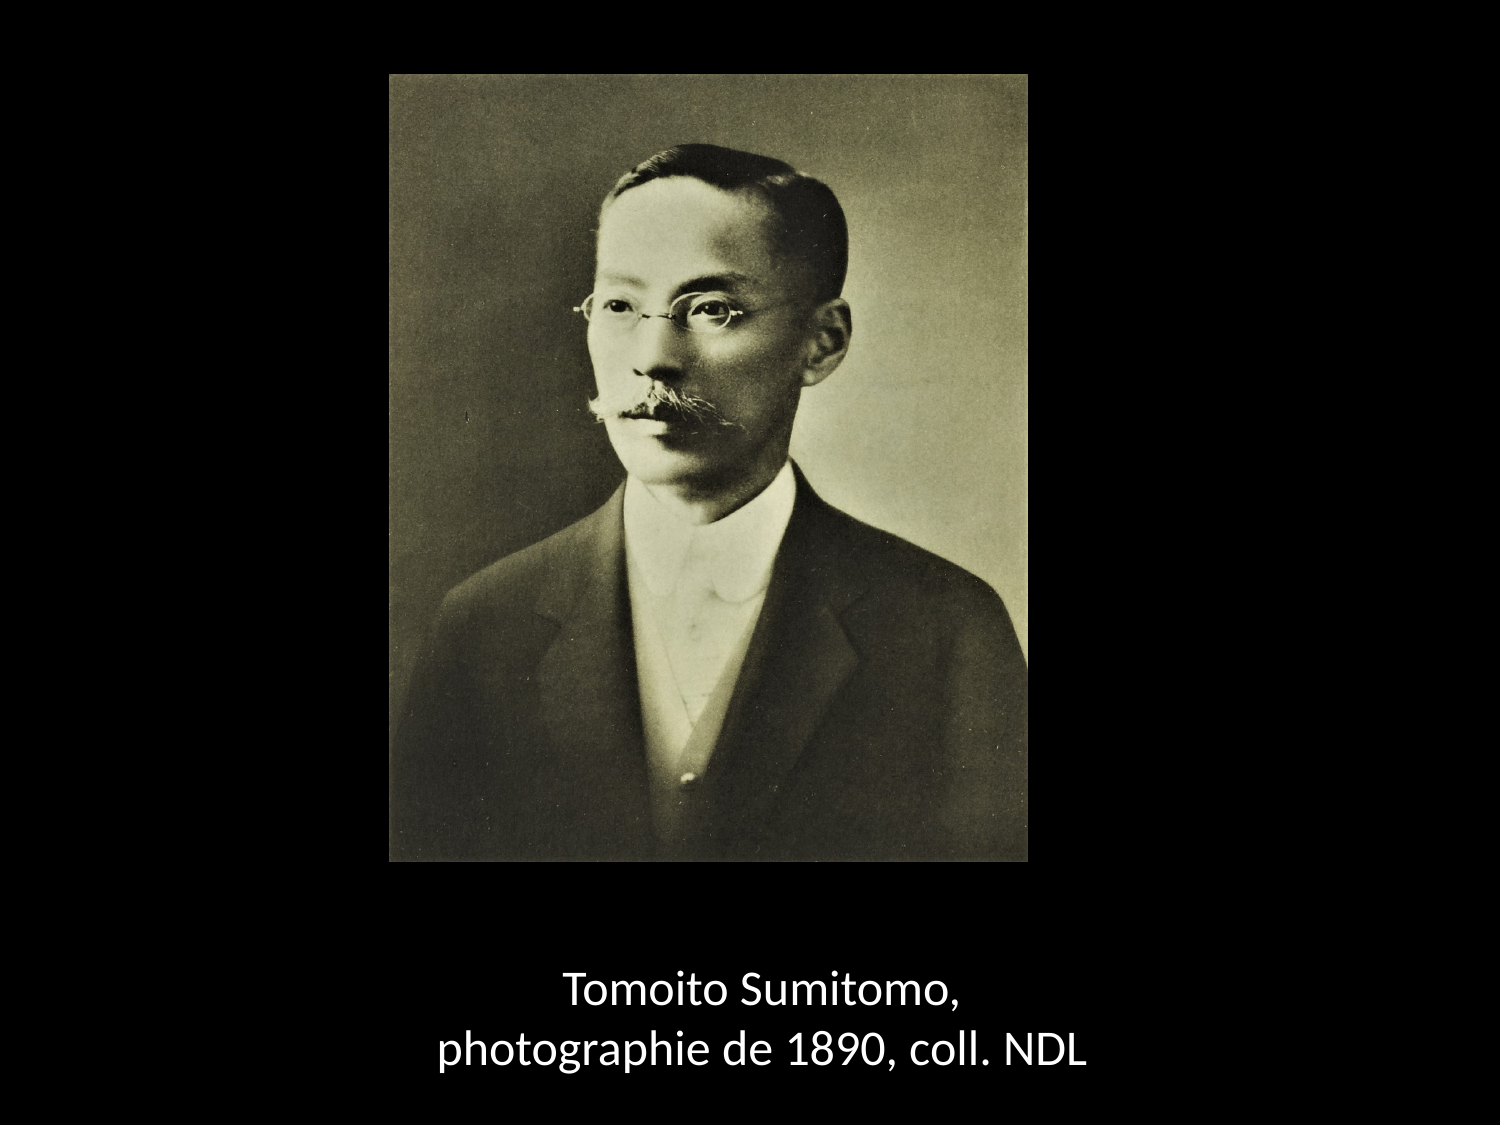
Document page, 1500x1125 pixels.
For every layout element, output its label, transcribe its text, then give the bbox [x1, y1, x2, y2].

title Tomoito Sumitomo, photographie de 1890, coll. NDL [64, 999, 1459, 1092]
picture [389, 74, 1028, 862]
